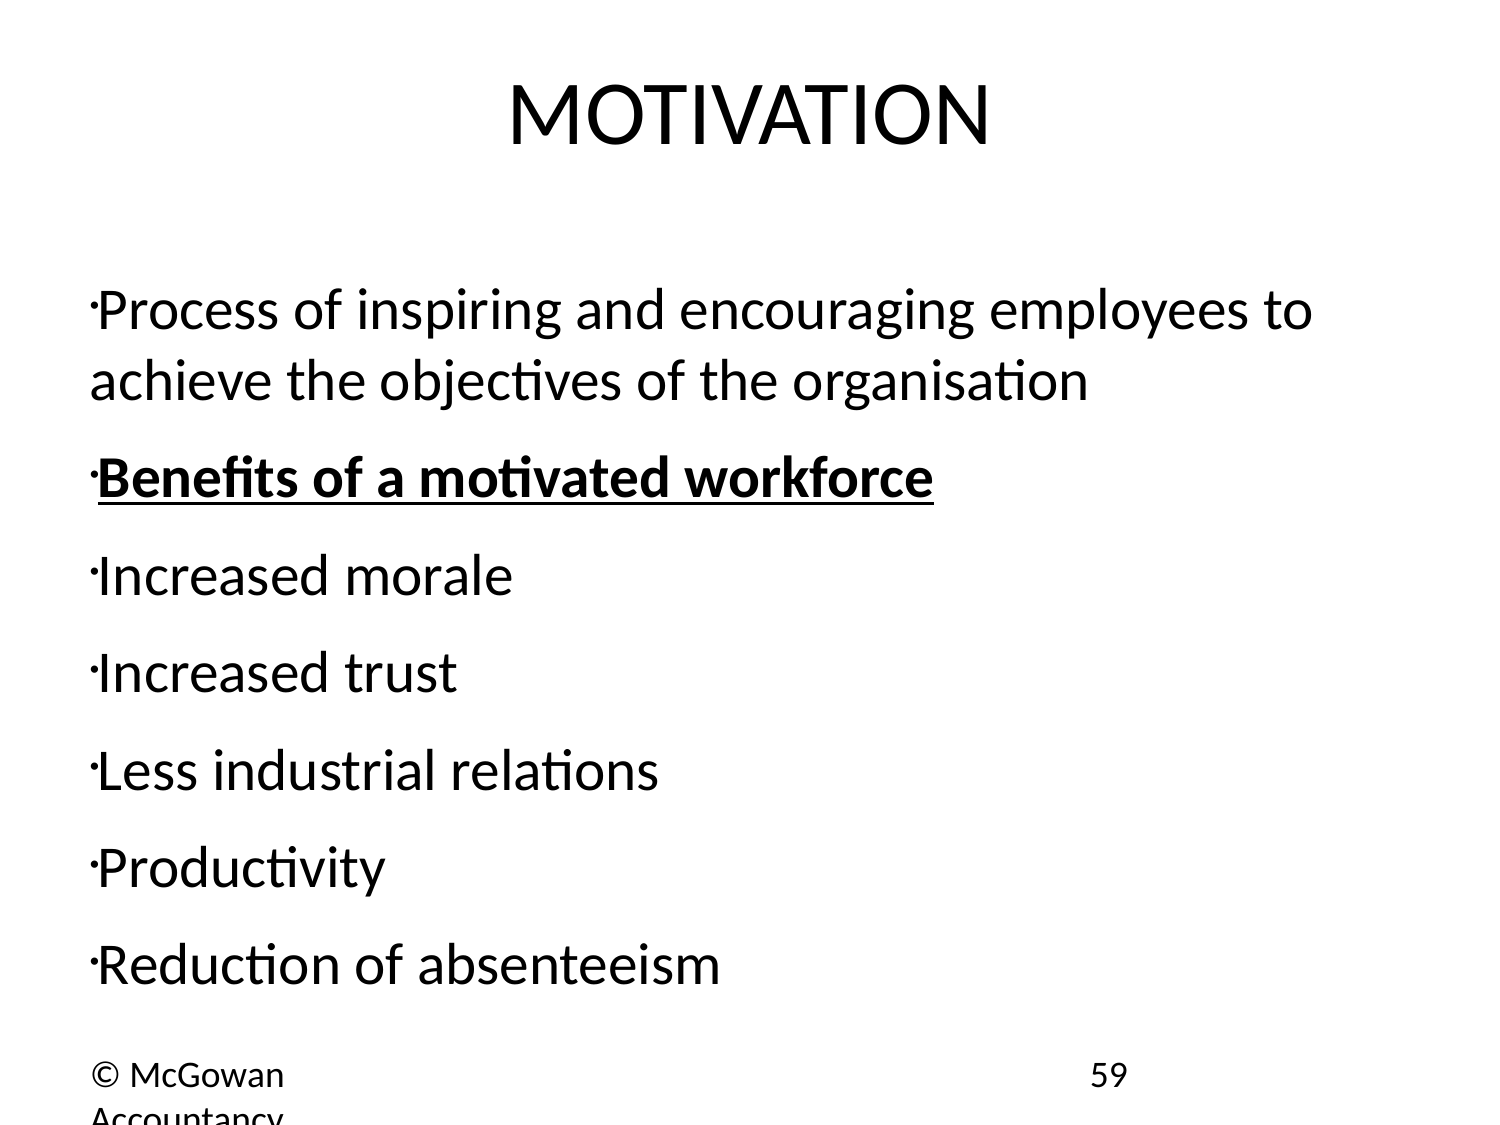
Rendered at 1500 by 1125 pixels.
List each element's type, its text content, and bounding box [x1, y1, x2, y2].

text_box [1074, 1042, 1425, 1103]
text_box © McGowan Accountancy Services [75, 1042, 425, 1103]
title MOTIVATION [75, 45, 1425, 233]
list Process of inspiring and encouraging employees to achieve the objectives of the organisation Benefits of a motivated workforce Increased morale Increased trust Less industrial relations Productivity Reduction of absenteeism [75, 262, 1425, 1005]
